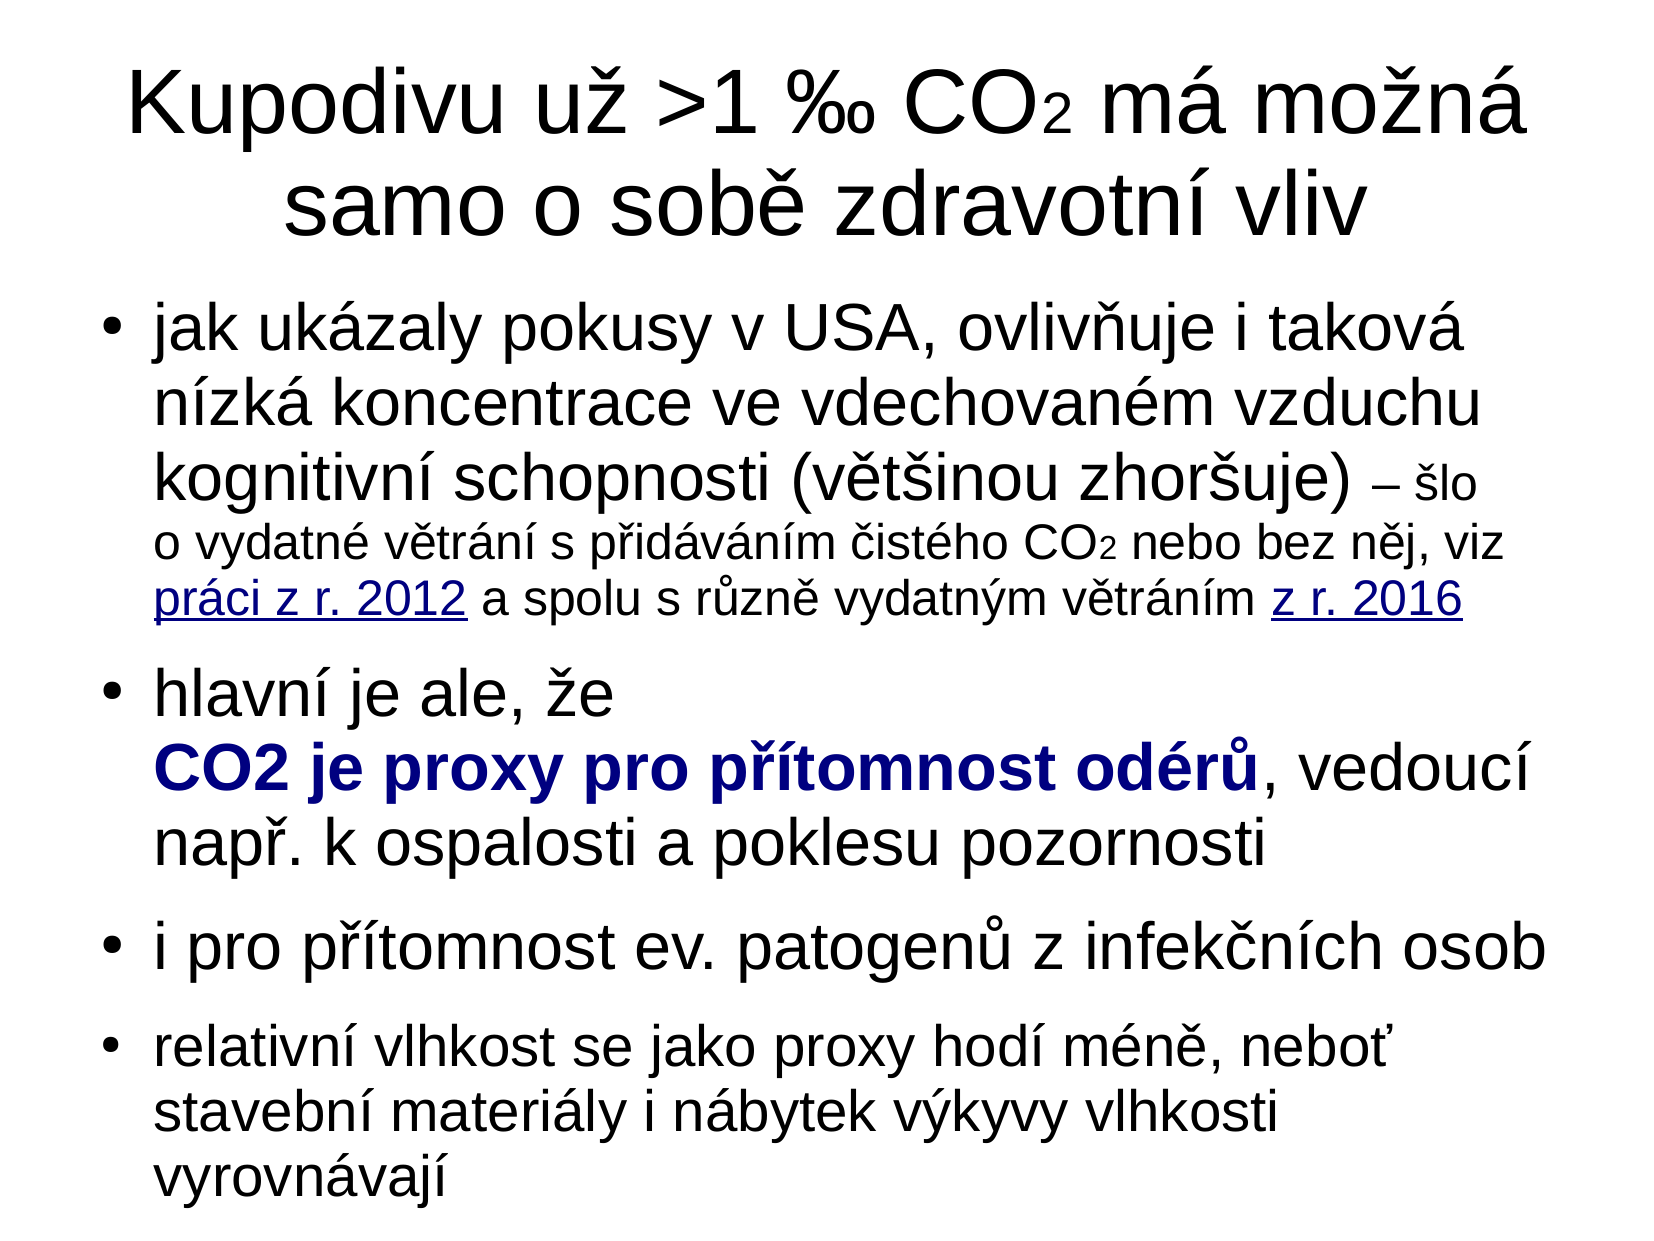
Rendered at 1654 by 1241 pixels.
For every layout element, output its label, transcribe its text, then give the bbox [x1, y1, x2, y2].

title Kupodivu už >1 ‰ CO2 má možná samo o sobě zdravotní vliv [82, 49, 1571, 257]
list jak ukázaly pokusy v USA, ovlivňuje i taková nízká koncentrace ve vdechovaném vzduchu kognitivní schopnosti (většinou zhoršuje) – šlo o vydatné větrání s přidáváním čistého CO2 nebo bez něj, viz práci z r. 2012 a spolu s různě vydatným větráním z r. 2016 hlavní je ale, že CO2 je proxy pro přítomnost odérů, vedoucí např. k ospalosti a poklesu pozornosti i pro přítomnost ev. patogenů z infekčních osob relativní vlhkost se jako proxy hodí méně, neboť stavební materiály i nábytek výkyvy vlhkosti vyrovnávají [82, 290, 1571, 1228]
